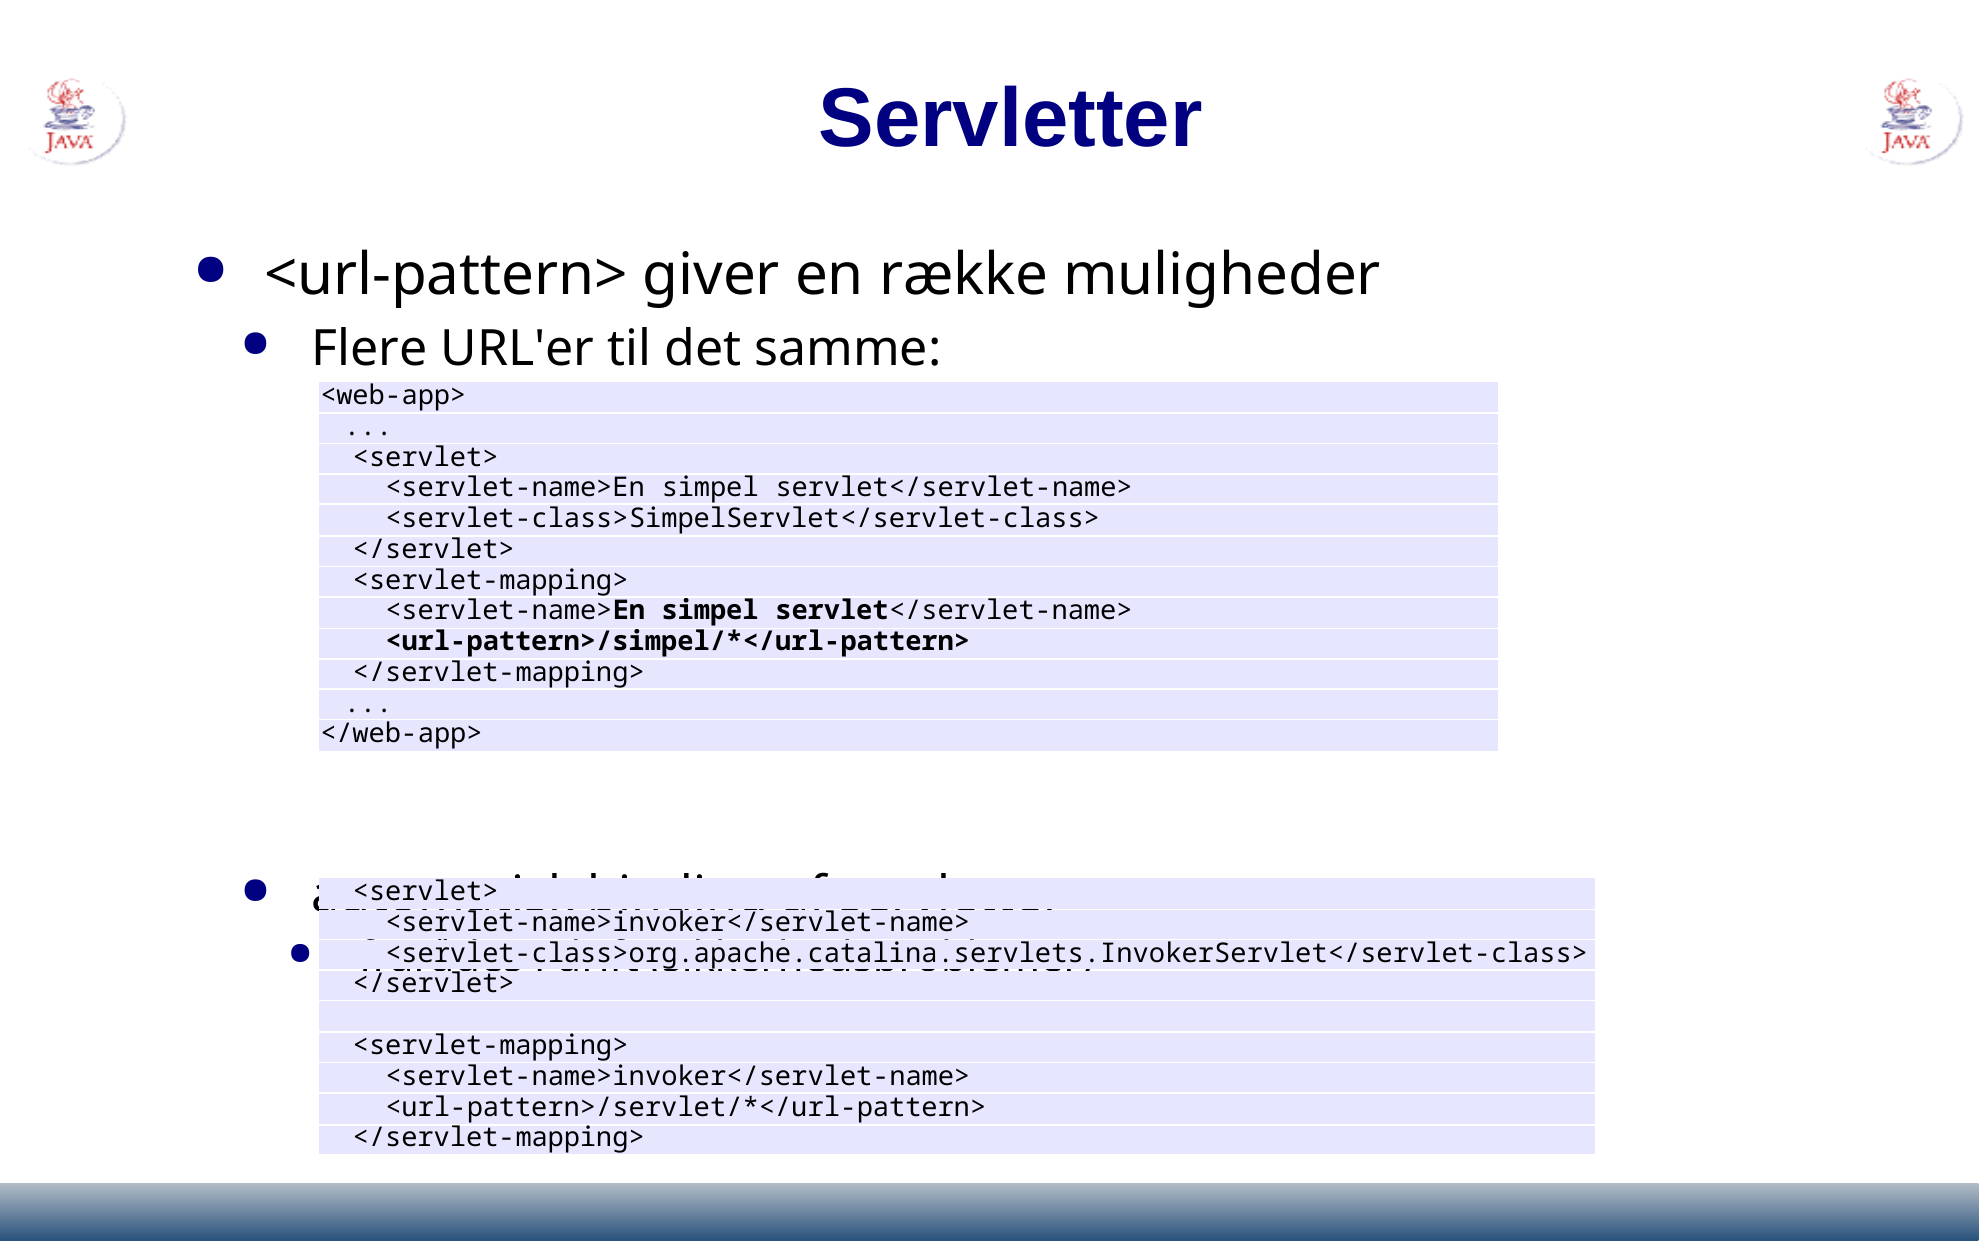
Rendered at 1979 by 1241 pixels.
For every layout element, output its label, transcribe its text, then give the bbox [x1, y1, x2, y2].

picture [12, 71, 131, 169]
list <url-pattern> giver en række muligheder Flere URL'er til det samme: automatisk binding af servletter frarådes i drift (sikkerhedsproblemer) [181, 232, 1833, 1169]
picture [1849, 71, 1968, 169]
chart [318, 382, 1596, 1190]
title Servletter [186, 14, 1835, 222]
